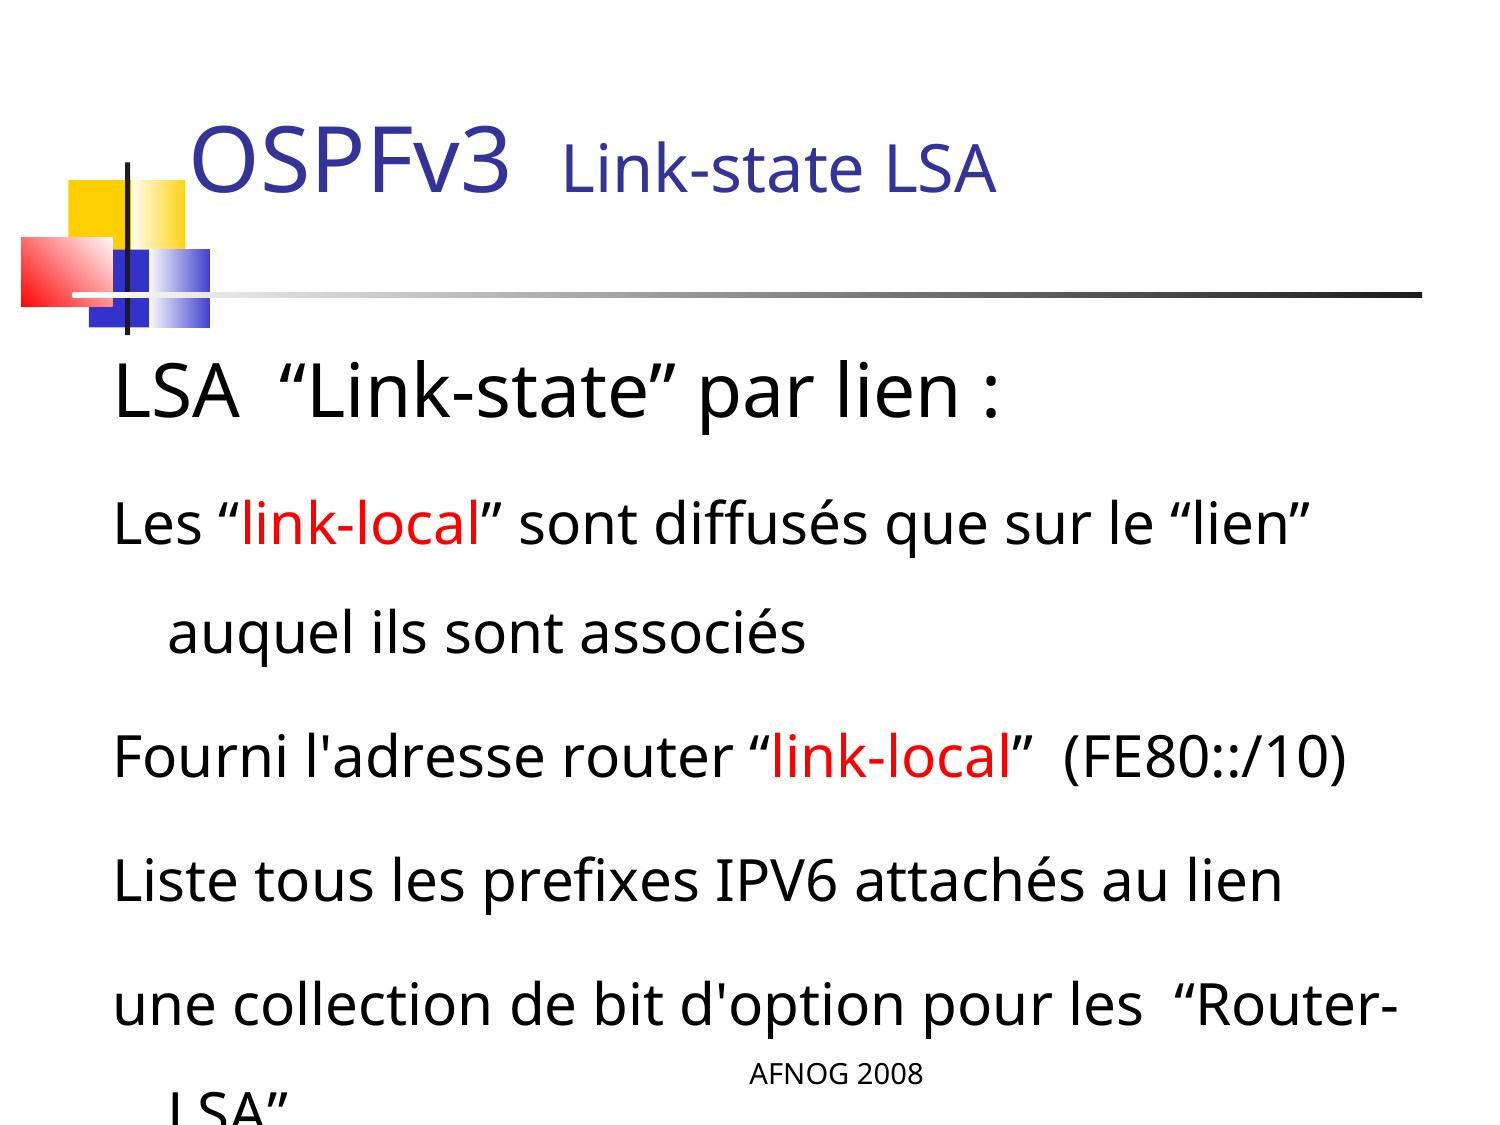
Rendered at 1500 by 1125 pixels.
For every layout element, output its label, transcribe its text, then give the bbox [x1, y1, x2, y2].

text_box AFNOG 2008 [599, 1064, 1074, 1099]
title OSPFv3 Link-state LSA [188, 35, 1468, 276]
list LSA “Link-state” par lien : Les “link-local” sont diffusés que sur le “lien” auquel ils sont associés Fourni l'adresse router “link-local” (FE80::/10) Liste tous les prefixes IPV6 attachés au lien une collection de bit d'option pour les “Router-LSA” [112, 337, 1424, 1064]
text_box AFNOG 2008 [810, 1065, 823, 1082]
